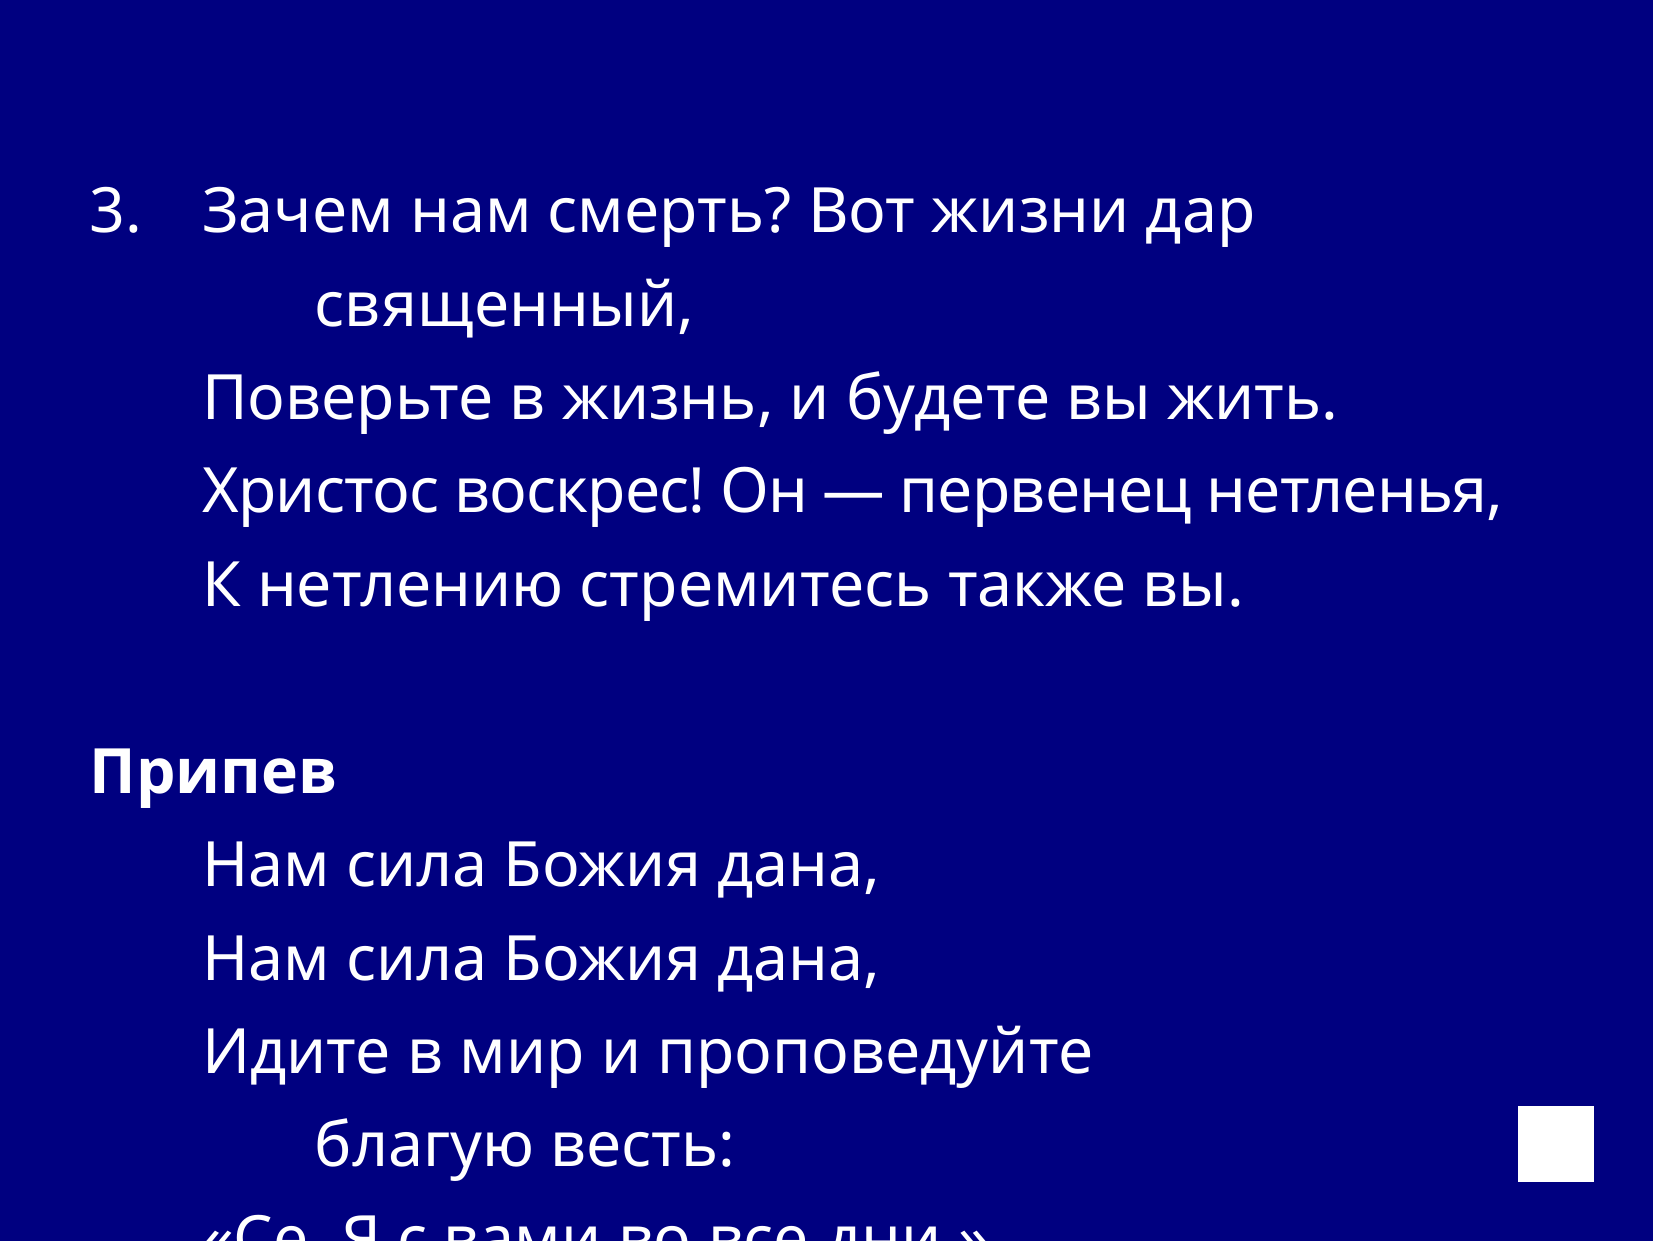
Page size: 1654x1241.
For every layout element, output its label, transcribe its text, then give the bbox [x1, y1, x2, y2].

text_box 3. Зачем нам смерть? Вот жизни дар священный, Поверьте в жизнь, и будете вы жить. Христос воскрес! Он — первенец нетленья, К нетлению стремитесь также вы. Припев Нам сила Божия дана, Нам сила Божия дана, Идите в мир и проповедуйте благую весть: «Се, Я с вами во все дни.» [75, 150, 1651, 1163]
text_box [1518, 1163, 1594, 1182]
